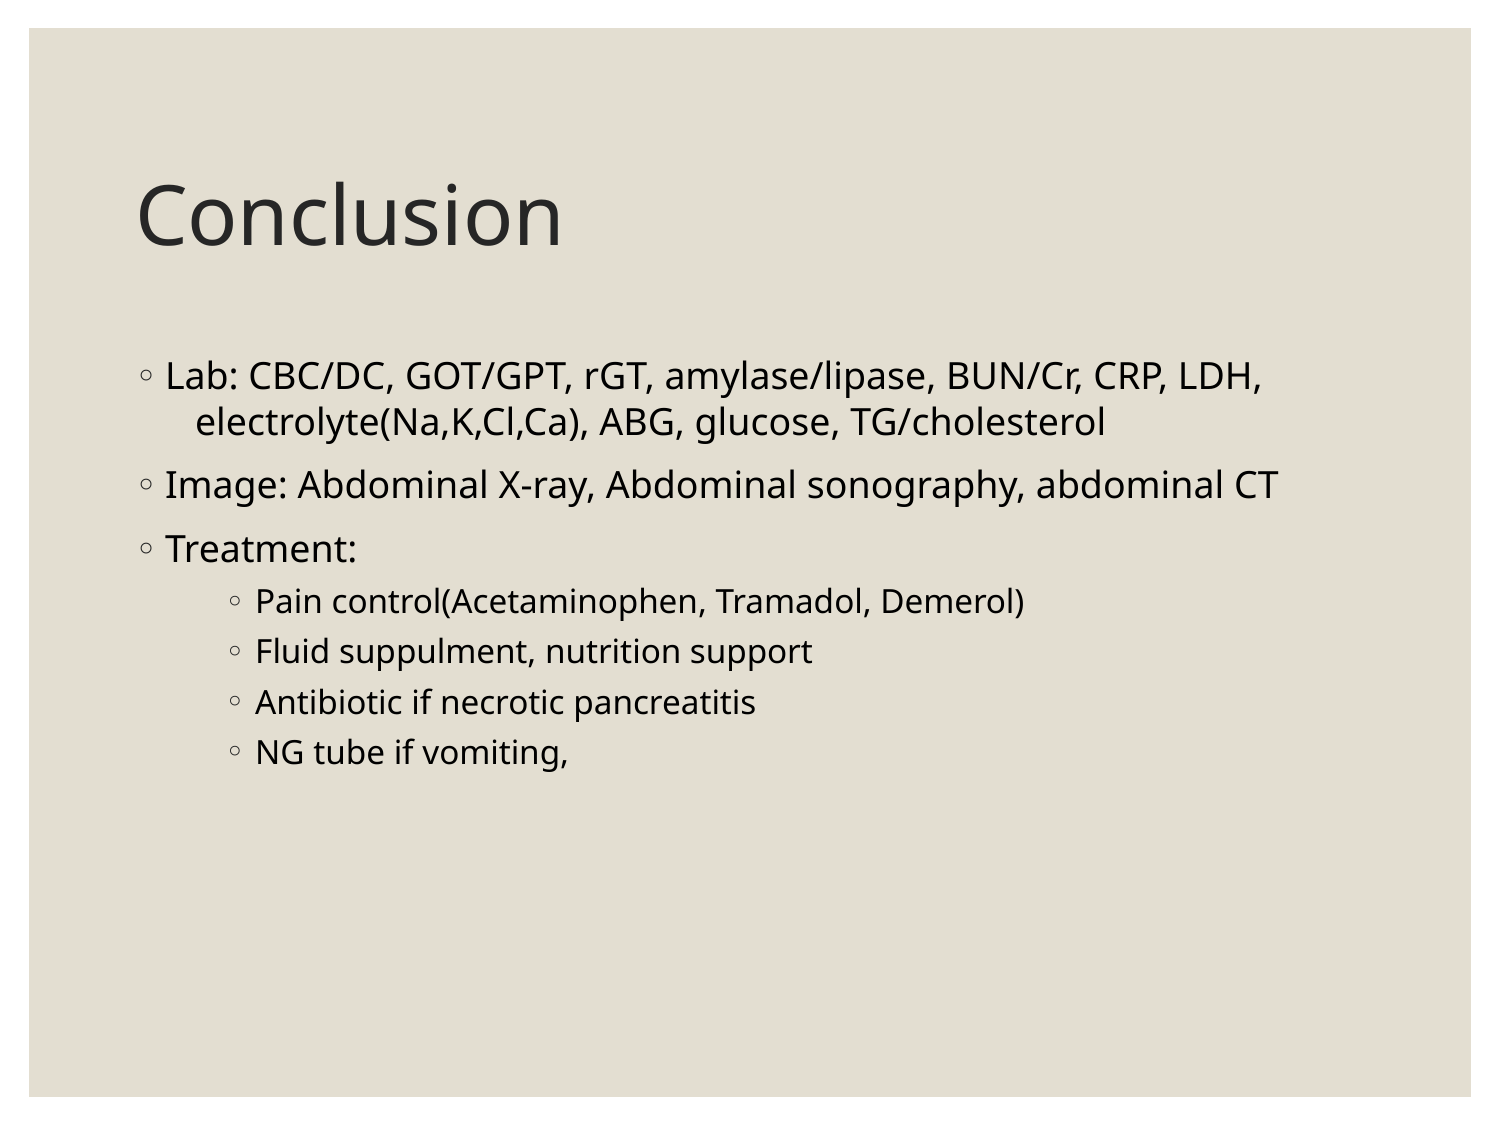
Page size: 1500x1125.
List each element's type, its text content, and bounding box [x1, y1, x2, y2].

title Conclusion [120, 105, 1380, 331]
list Lab: CBC/DC, GOT/GPT, rGT, amylase/lipase, BUN/Cr, CRP, LDH, electrolyte(Na,K,Cl,Ca), ABG, glucose, TG/cholesterol Image: Abdominal X-ray, Abdominal sonography, abdominal CT Treatment: Pain control(Acetaminophen, Tramadol, Demerol) Fluid suppulment, nutrition support Antibiotic if necrotic pancreatitis NG tube if vomiting, [120, 345, 1380, 991]
